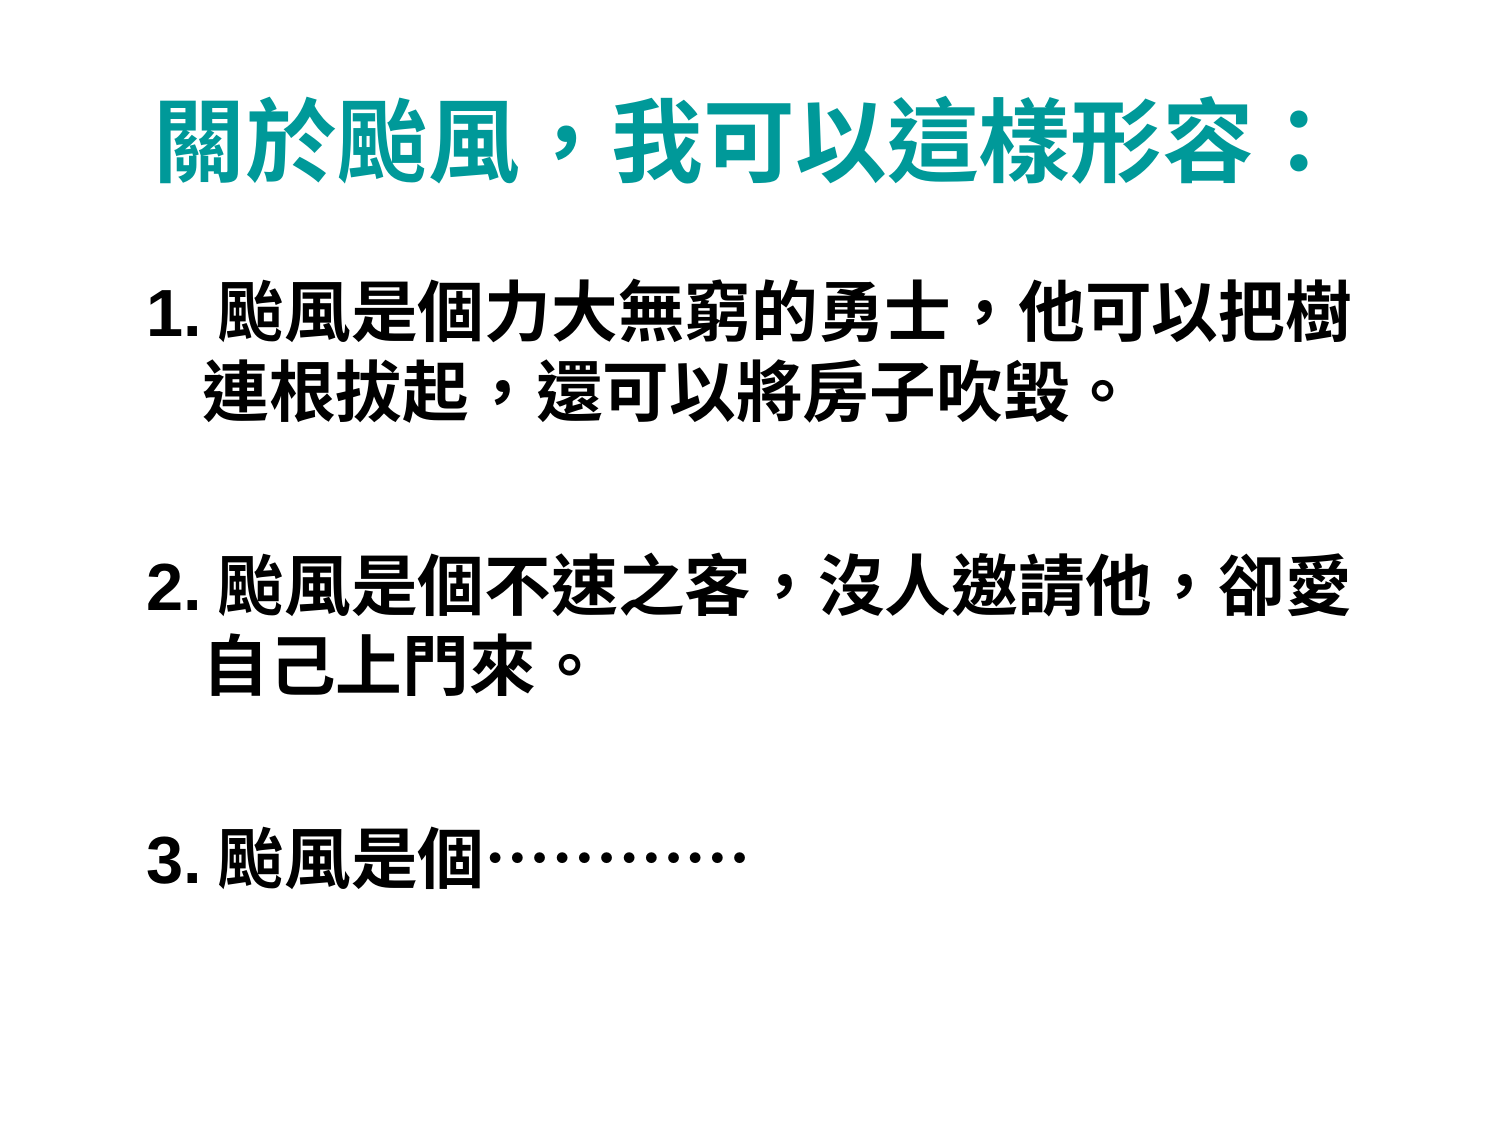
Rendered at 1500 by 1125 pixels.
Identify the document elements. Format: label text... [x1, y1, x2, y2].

list 1.颱風是個力大無窮的勇士，他可以把樹連根拔起，還可以將房子吹毀。 2.颱風是個不速之客，沒人邀請他，卻愛自己上門來。 3.颱風是個………… [75, 262, 1426, 1005]
title 關於颱風，我可以這樣形容： [75, 45, 1426, 233]
